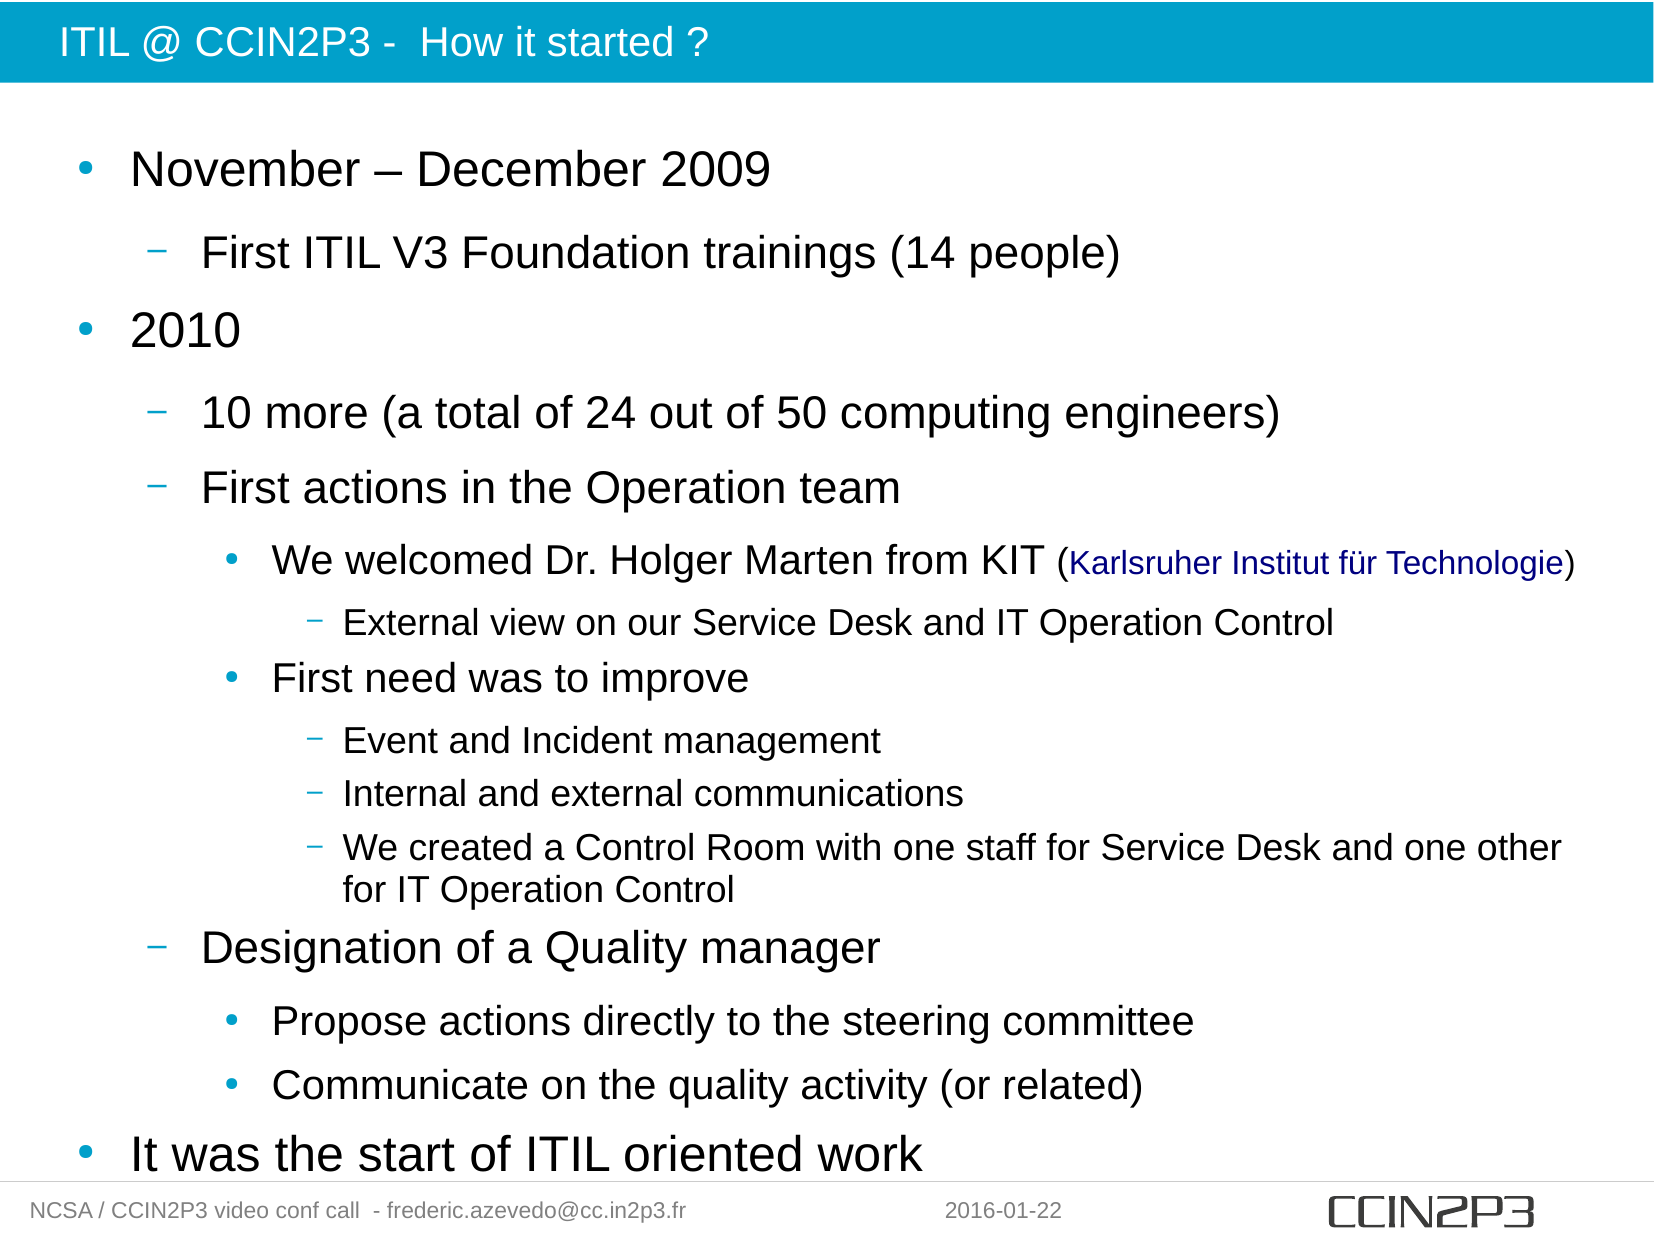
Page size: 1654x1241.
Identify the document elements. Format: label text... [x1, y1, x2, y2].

list November – December 2009 First ITIL V3 Foundation trainings (14 people) 2010 10 more (a total of 24 out of 50 computing engineers) First actions in the Operation team We welcomed Dr. Holger Marten from KIT (Karlsruher Institut für Technologie) External view on our Service Desk and IT Operation Control First need was to improve Event and Incident management Internal and external communications We created a Control Room with one staff for Service Desk and one other for IT Operation Control Designation of a Quality manager Propose actions directly to the steering committee Communicate on the quality activity (or related) It was the start of ITIL oriented work [59, 141, 1607, 1134]
title ITIL @ CCIN2P3 - How it started ? [0, 2, 1654, 83]
